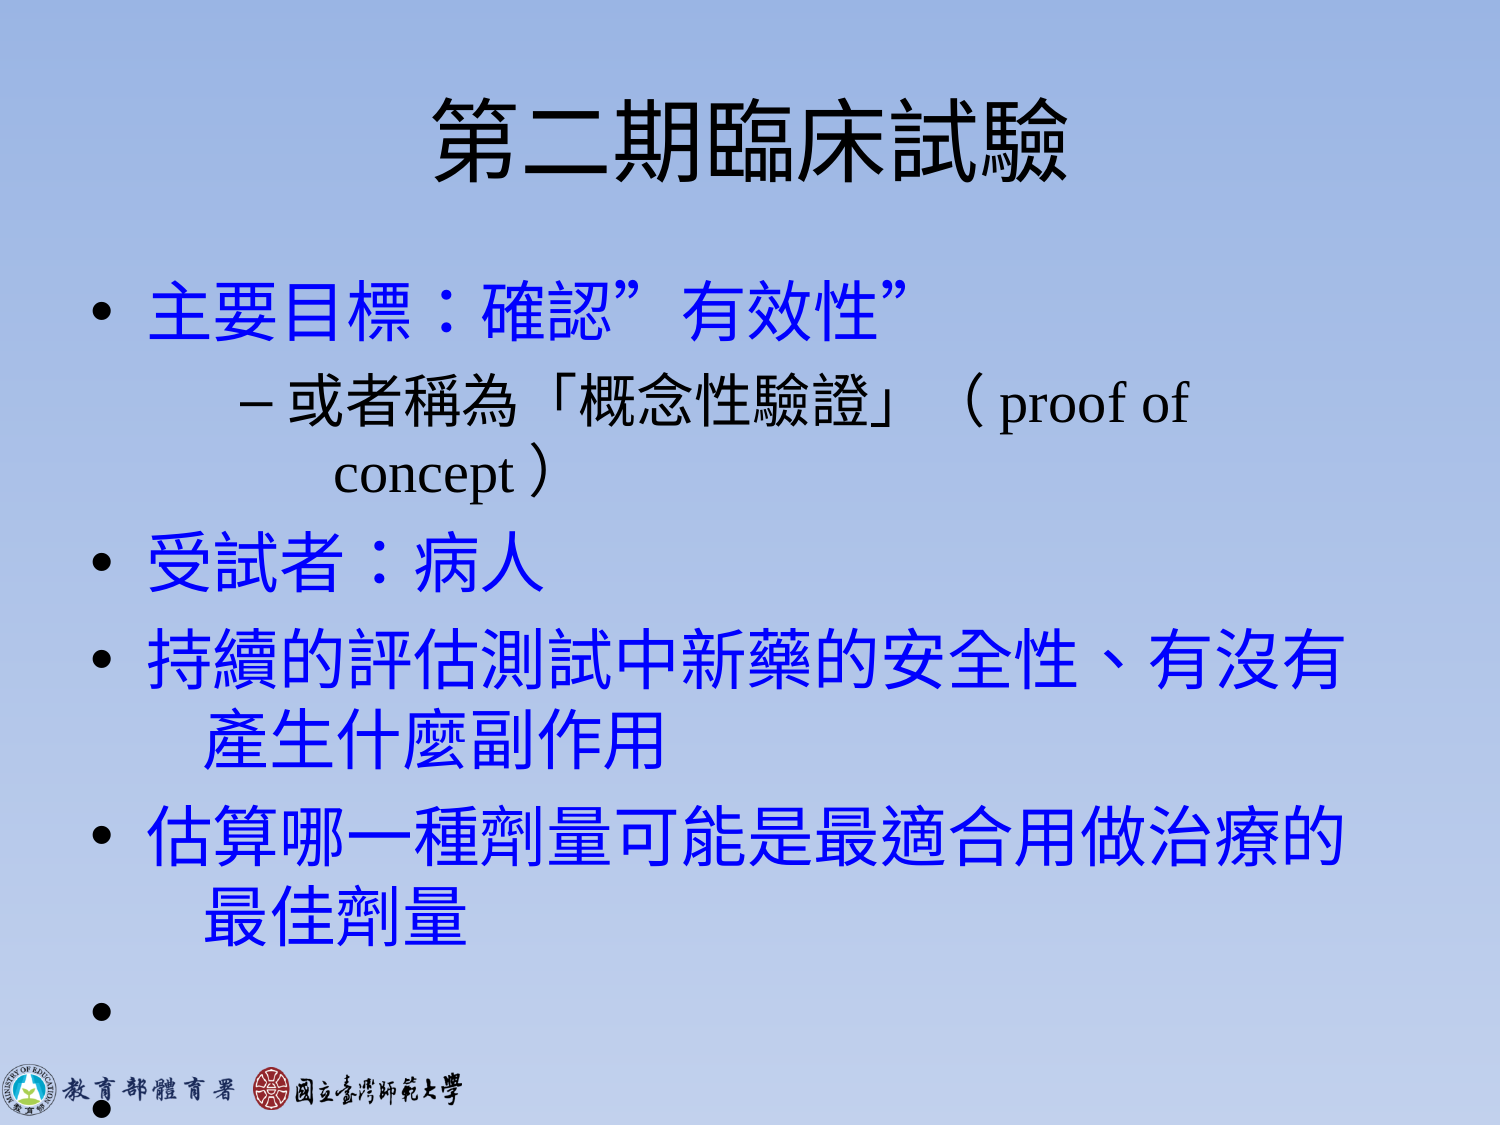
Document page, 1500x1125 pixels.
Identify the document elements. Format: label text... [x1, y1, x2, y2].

title 第二期臨床試驗 [75, 45, 1426, 233]
list 主要目標：確認”有效性” 或者稱為「概念性驗證」（proof of concept） 受試者：病人 持續的評估測試中新藥的安全性、有沒有產生什麼副作用 估算哪一種劑量可能是最適合用做治療的最佳劑量 [75, 262, 1426, 1005]
